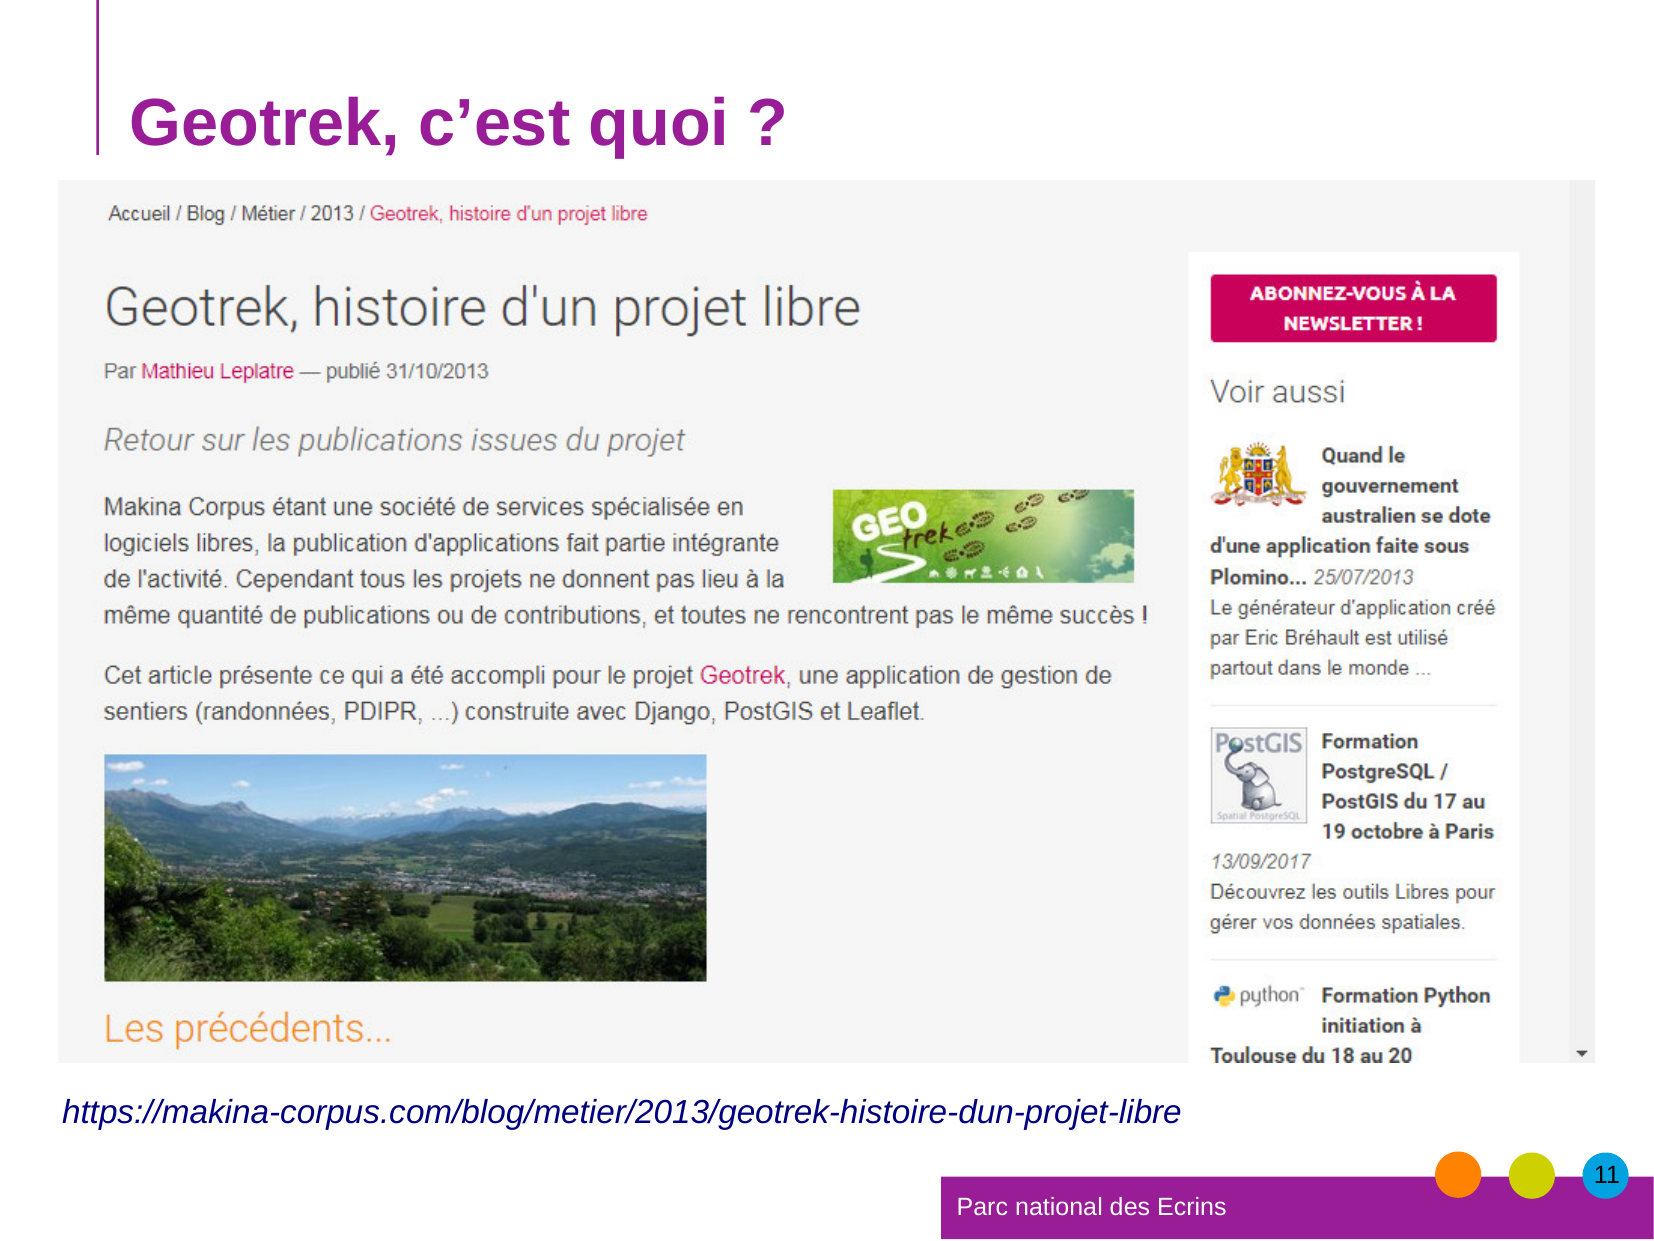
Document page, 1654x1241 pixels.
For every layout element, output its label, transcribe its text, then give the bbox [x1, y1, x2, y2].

picture [58, 180, 1595, 1063]
text_box https://makina-corpus.com/blog/metier/2013/geotrek-histoire-dun-projet-libre [47, 1086, 1348, 1144]
title Geotrek, c’est quoi ? [129, 11, 1619, 160]
